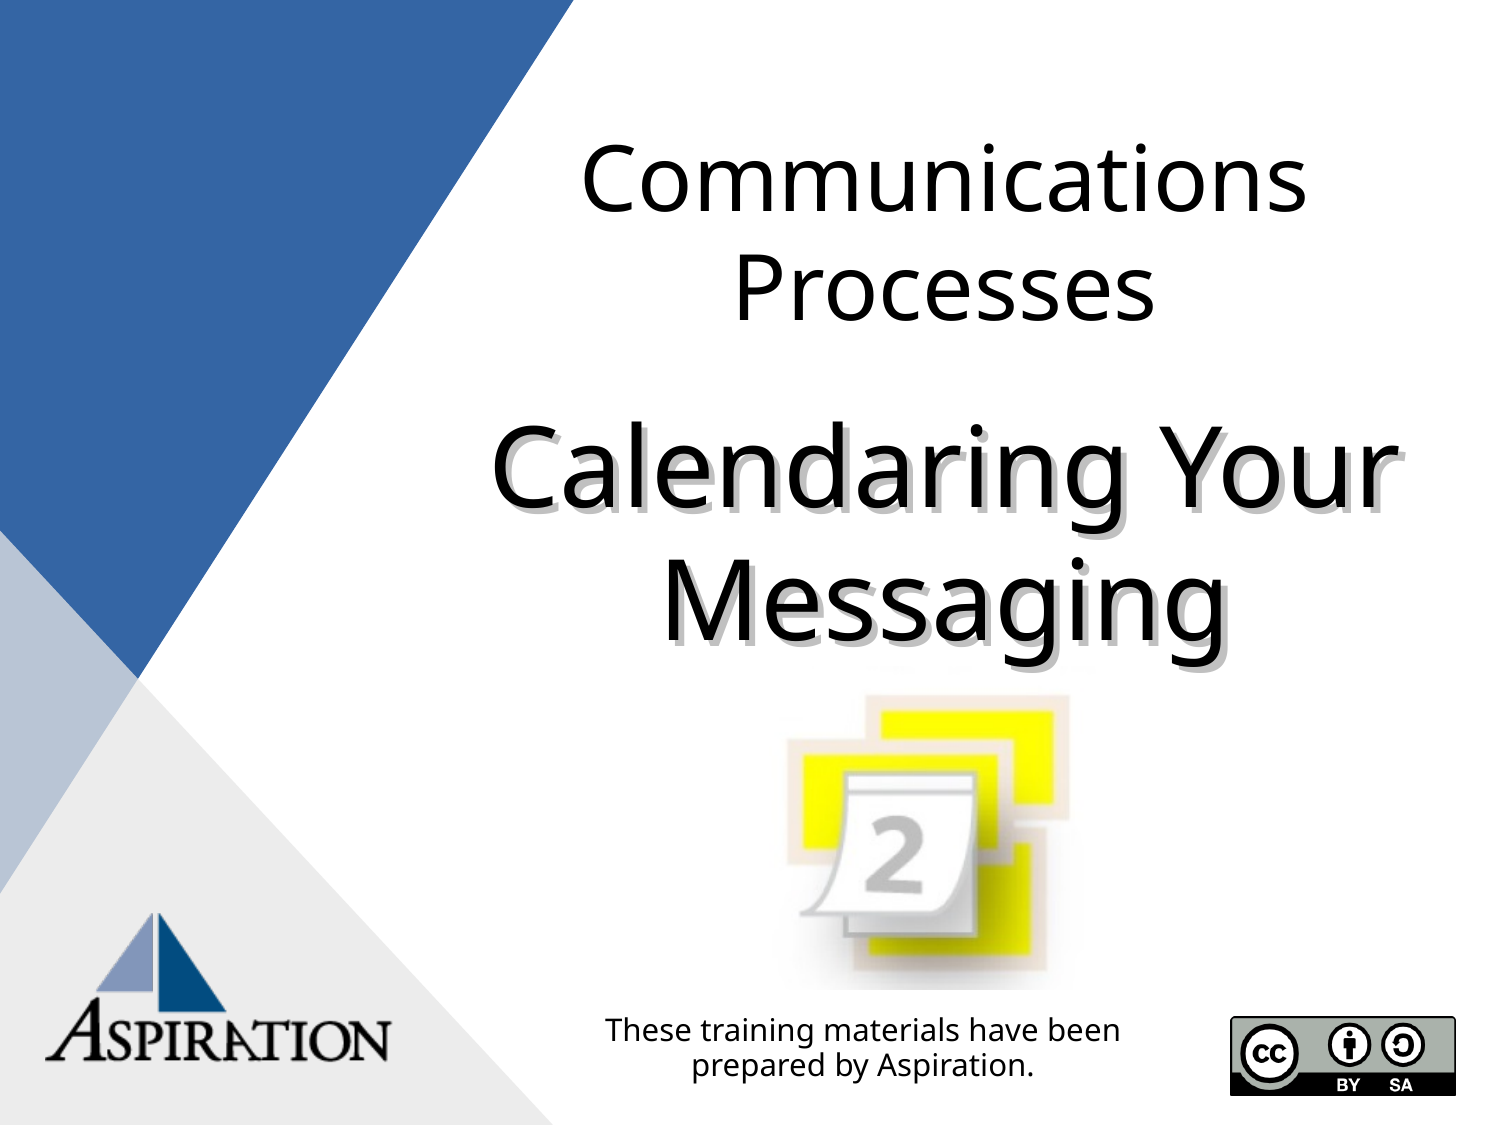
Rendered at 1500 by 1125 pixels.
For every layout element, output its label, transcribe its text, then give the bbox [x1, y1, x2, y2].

picture [769, 738, 1096, 991]
list Calendaring Your Messaging [465, 399, 1425, 738]
text_box These training materials have been prepared by Aspiration. [497, 1005, 1173, 1092]
title Communications Processes [465, 124, 1425, 343]
picture [45, 913, 394, 1081]
picture [1230, 1016, 1456, 1096]
